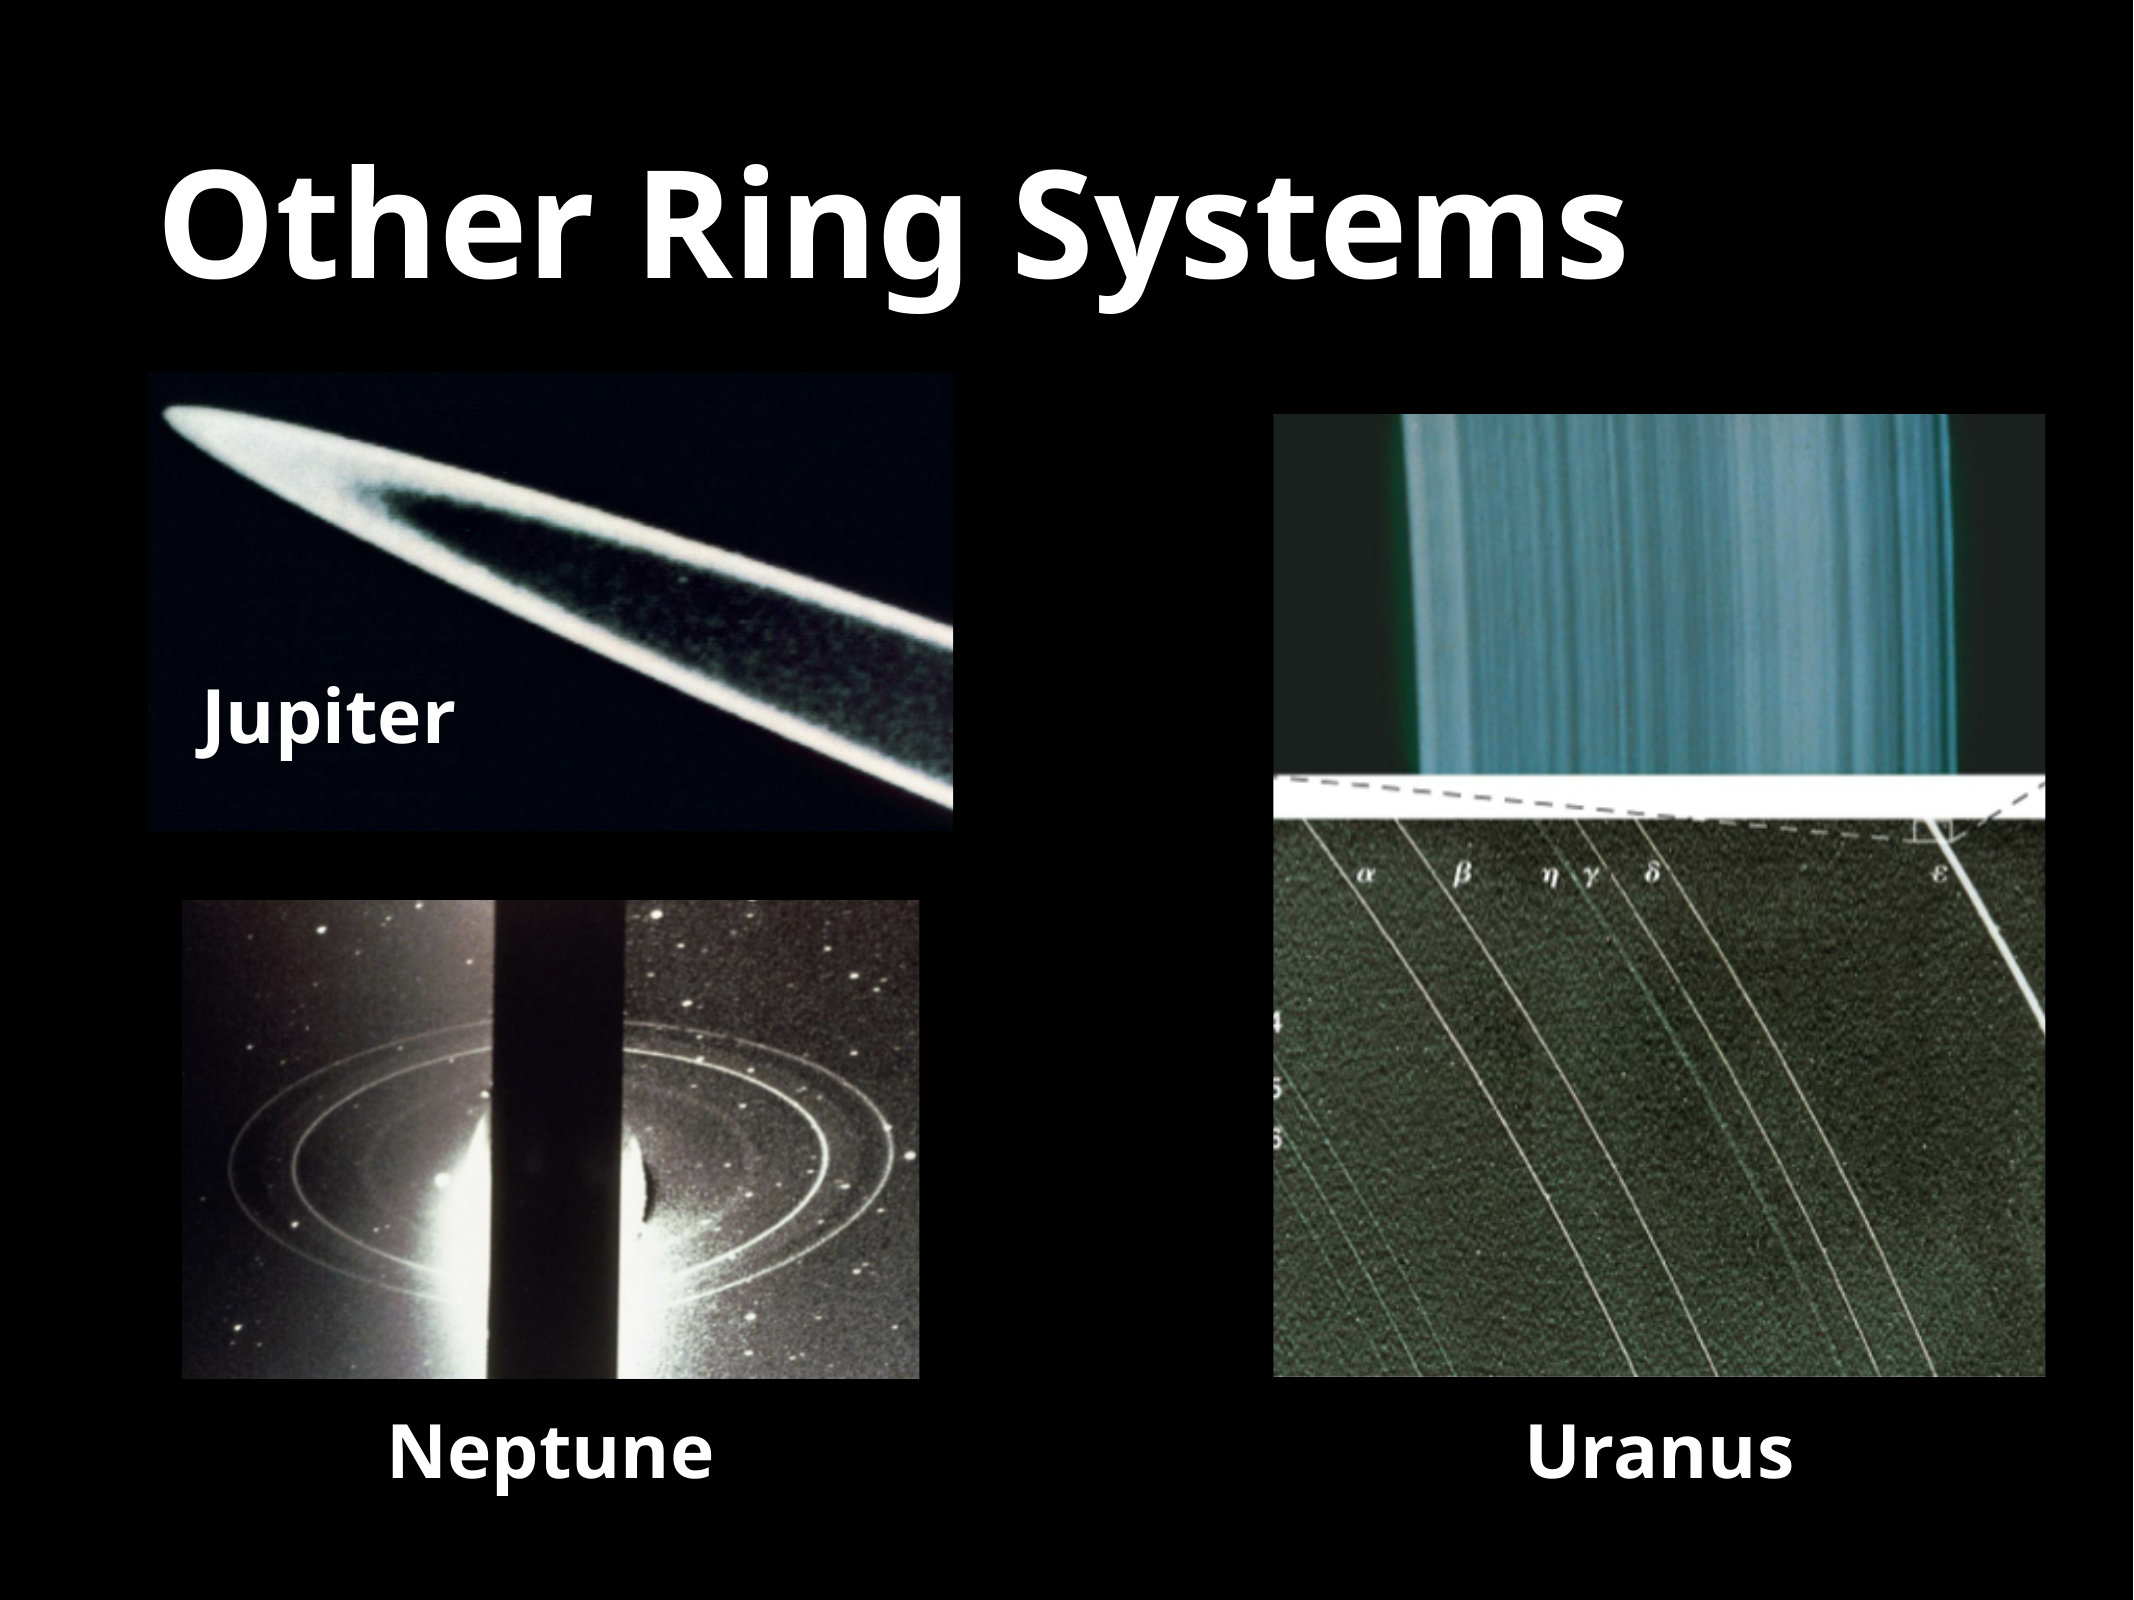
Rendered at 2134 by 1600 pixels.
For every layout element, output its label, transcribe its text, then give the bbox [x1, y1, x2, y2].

text_box Jupiter [192, 660, 465, 768]
picture [1273, 414, 2046, 1377]
text_box Neptune [378, 1395, 723, 1503]
picture [148, 372, 954, 831]
text_box Uranus [1515, 1394, 1803, 1502]
picture [181, 900, 920, 1379]
title Other Ring Systems [156, 41, 1978, 396]
